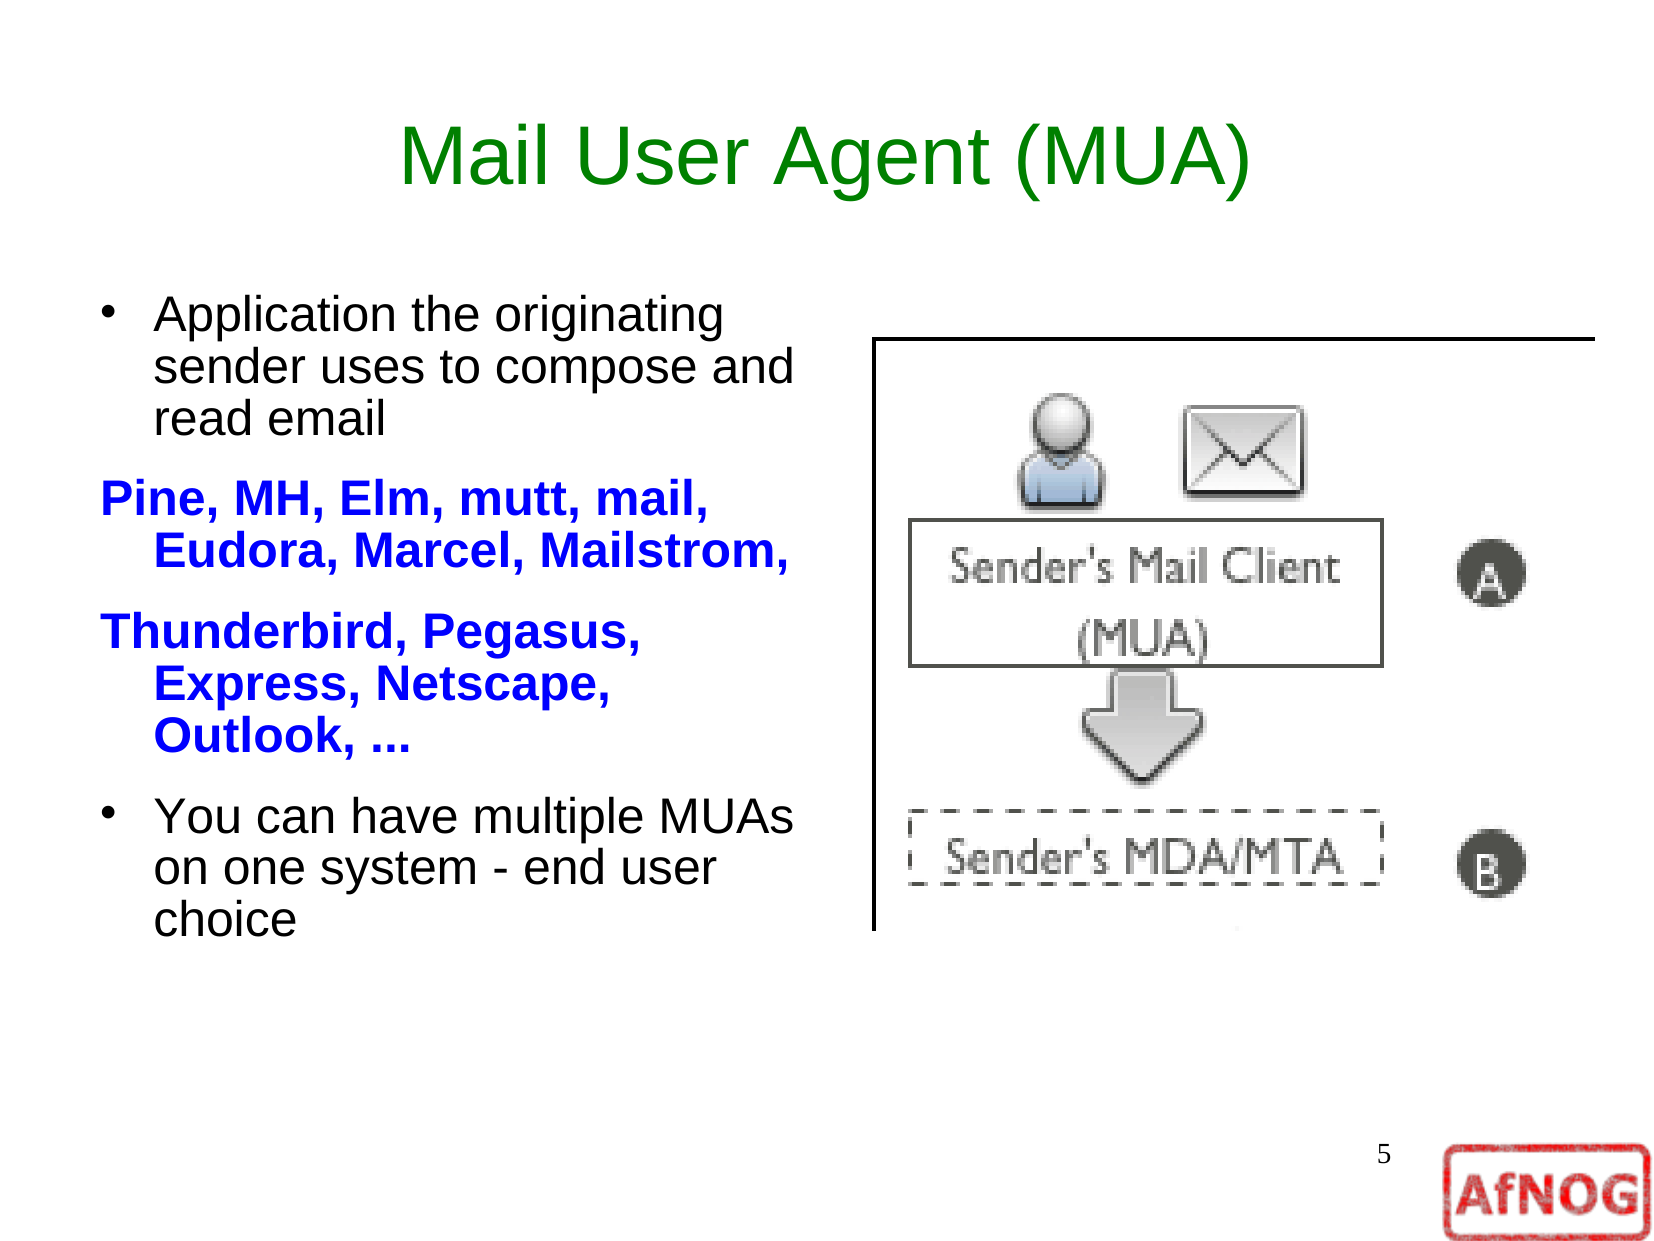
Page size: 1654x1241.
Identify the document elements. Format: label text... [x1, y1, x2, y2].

list Application the originating sender uses to compose and read email Pine, MH, Elm, mutt, mail, Eudora, Marcel, Mailstrom, Thunderbird, Pegasus, Express, Netscape, Outlook, ... You can have multiple MUAs on one system - end user choice [82, 290, 809, 1241]
title Mail User Agent (MUA)‏ [82, 15, 1571, 291]
picture [1441, 1141, 1654, 1241]
picture [868, 337, 1595, 931]
